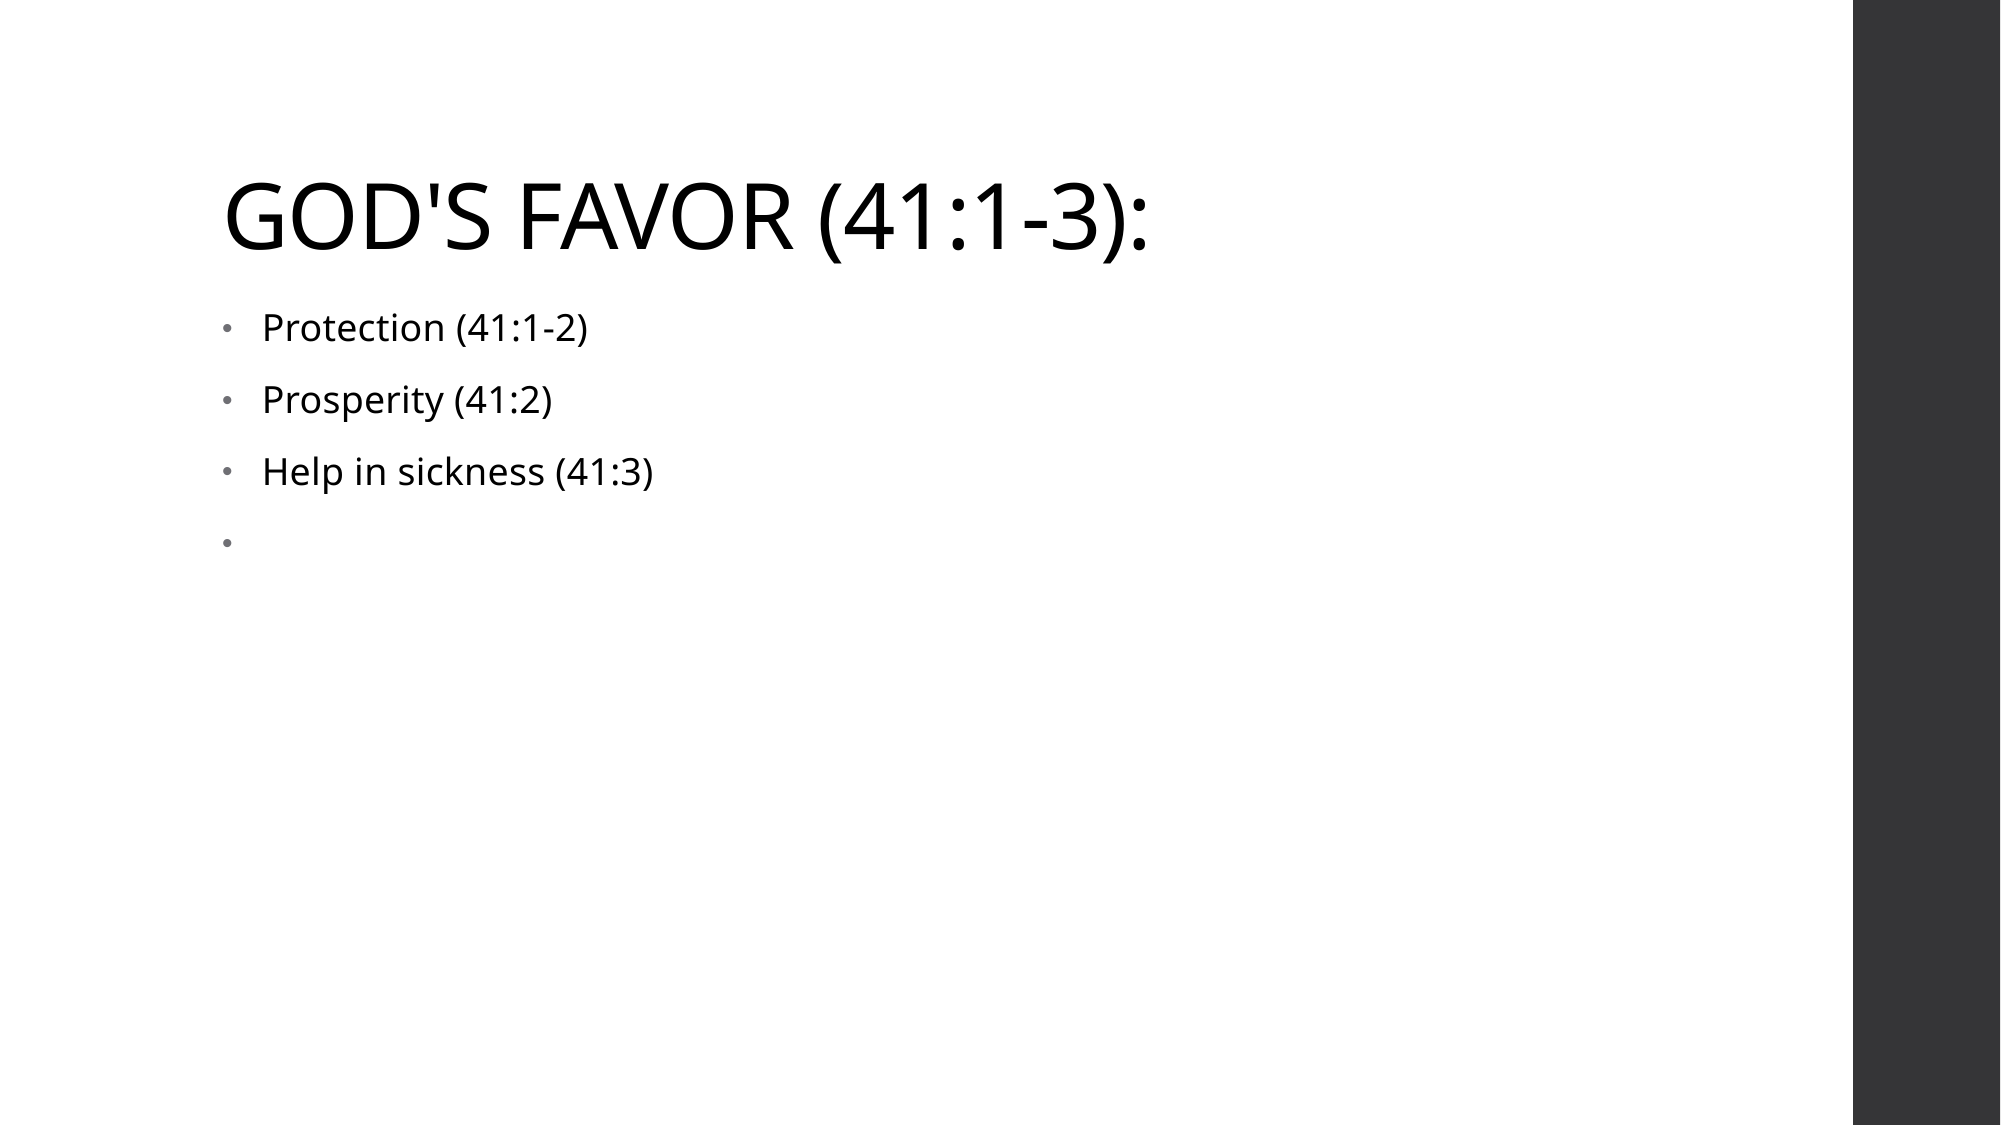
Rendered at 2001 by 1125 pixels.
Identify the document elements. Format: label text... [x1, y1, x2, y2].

list Protection (41:1-2) Prosperity (41:2) Help in sickness (41:3) [206, 299, 1617, 1014]
title GOD'S FAVOR (41:1-3): [206, 60, 1797, 278]
